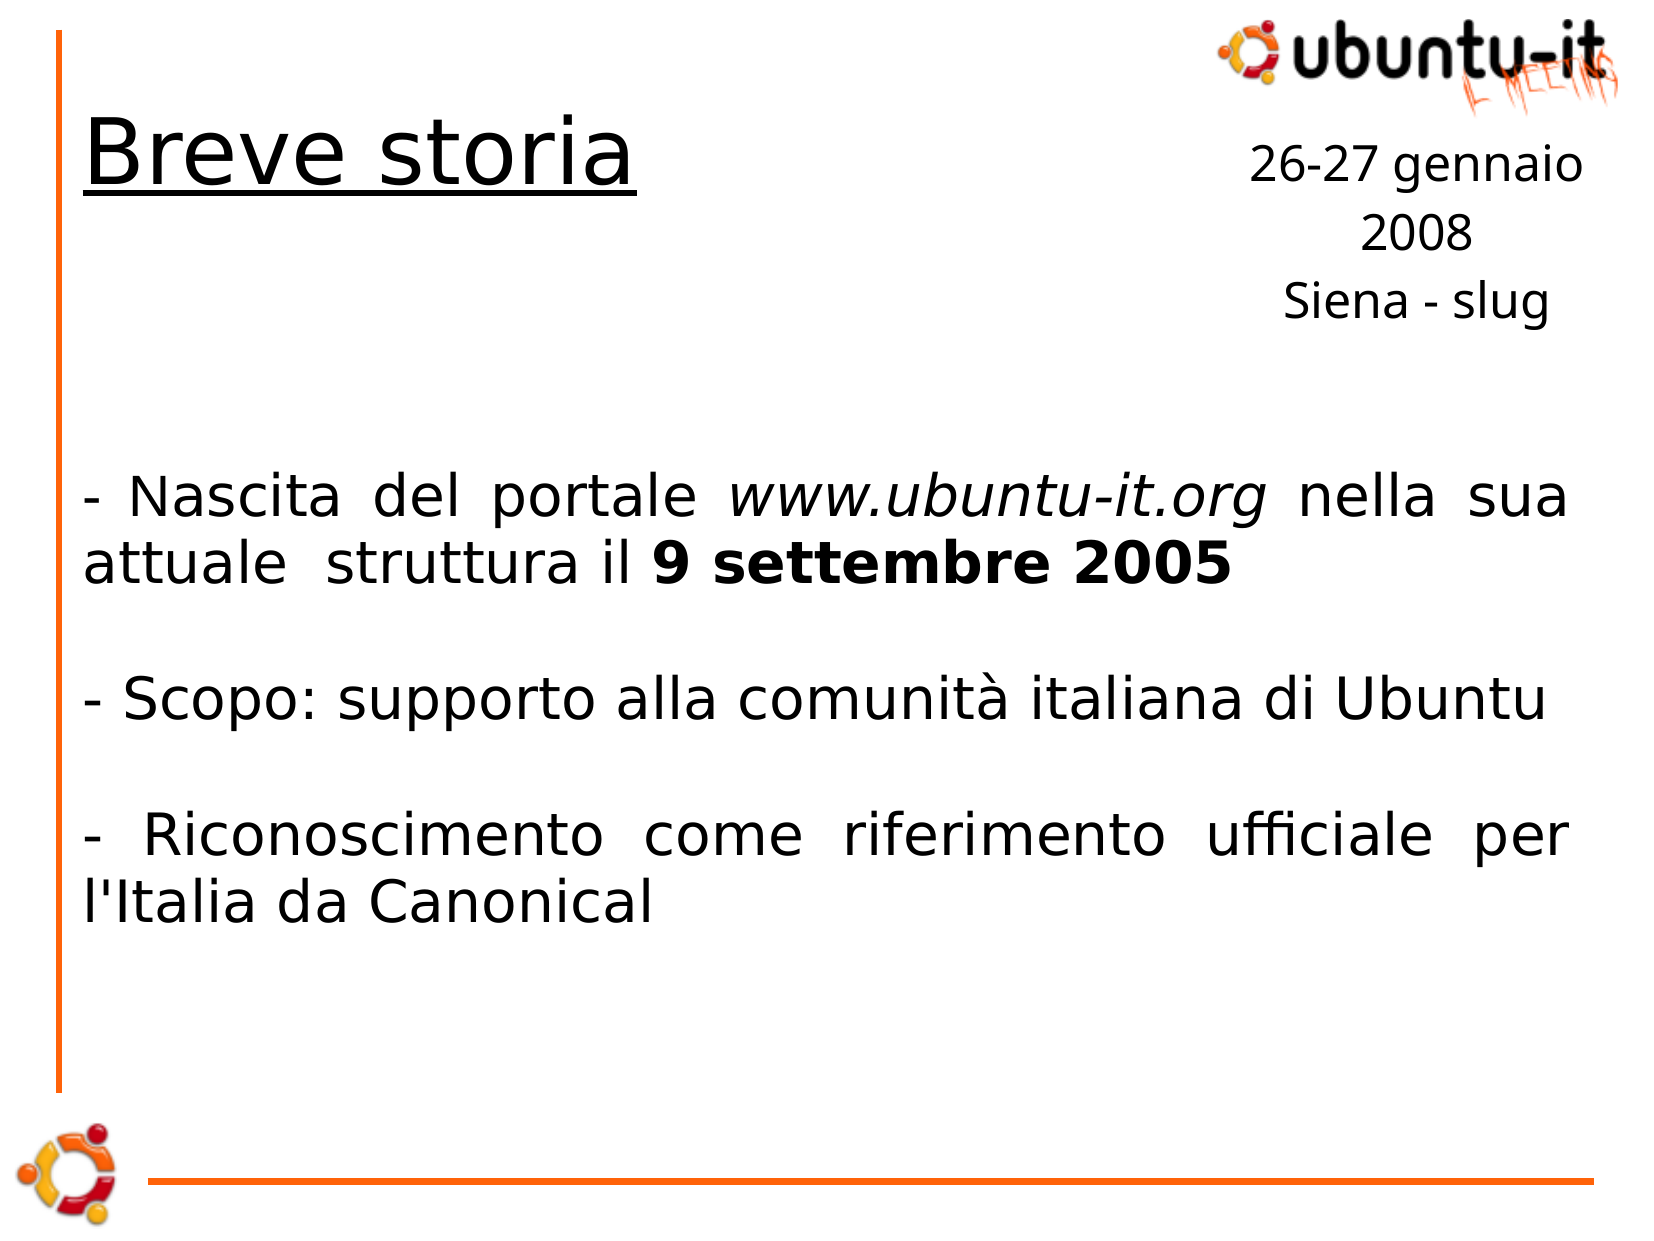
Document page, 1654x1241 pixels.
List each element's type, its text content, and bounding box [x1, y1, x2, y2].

subtitle - Nascita del portale www.ubuntu-it.org nella sua attuale struttura il 9 settembre 2005 - Scopo: supporto alla comunità italiana di Ubuntu - Riconoscimento come riferimento ufficiale per l'Italia da Canonical [82, 297, 1571, 1102]
title Breve storia [82, 56, 1571, 250]
picture [1210, 19, 1628, 119]
picture [14, 1122, 119, 1229]
